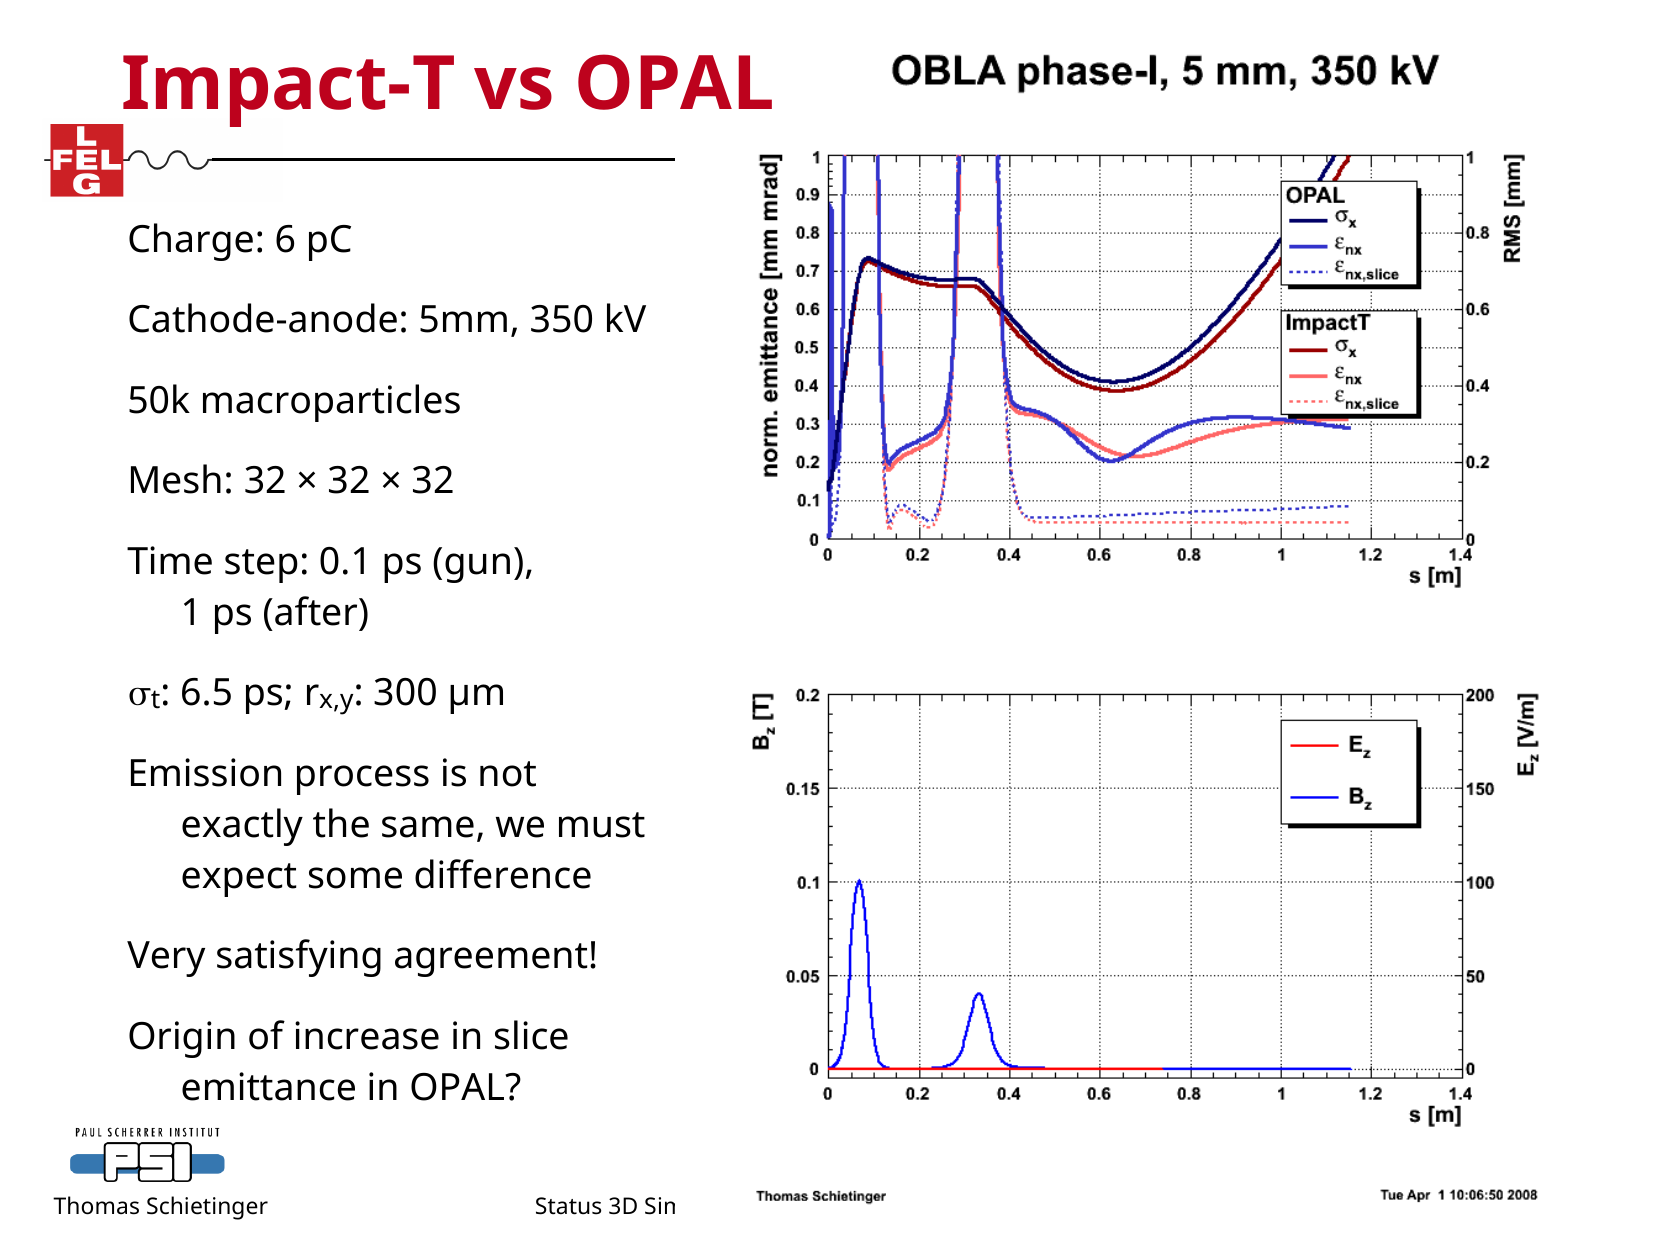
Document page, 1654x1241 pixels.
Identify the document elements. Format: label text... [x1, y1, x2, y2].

picture [61, 1115, 235, 1190]
title Impact-T vs OPAL [89, 11, 808, 150]
picture [675, 34, 1654, 1233]
list Charge: 6 pC Cathode-anode: 5mm, 350 kV 50k macroparticles Mesh: 32 × 32 × 32 Time step: 0.1 ps (gun), 1 ps (after) t: 6.5 ps; rx,y: 300 µm Emission process is not exactly the same, we must expect some difference Very satisfying agreement! Origin of increase in slice emittance in OPAL? [109, 212, 668, 1088]
picture [42, 118, 283, 202]
